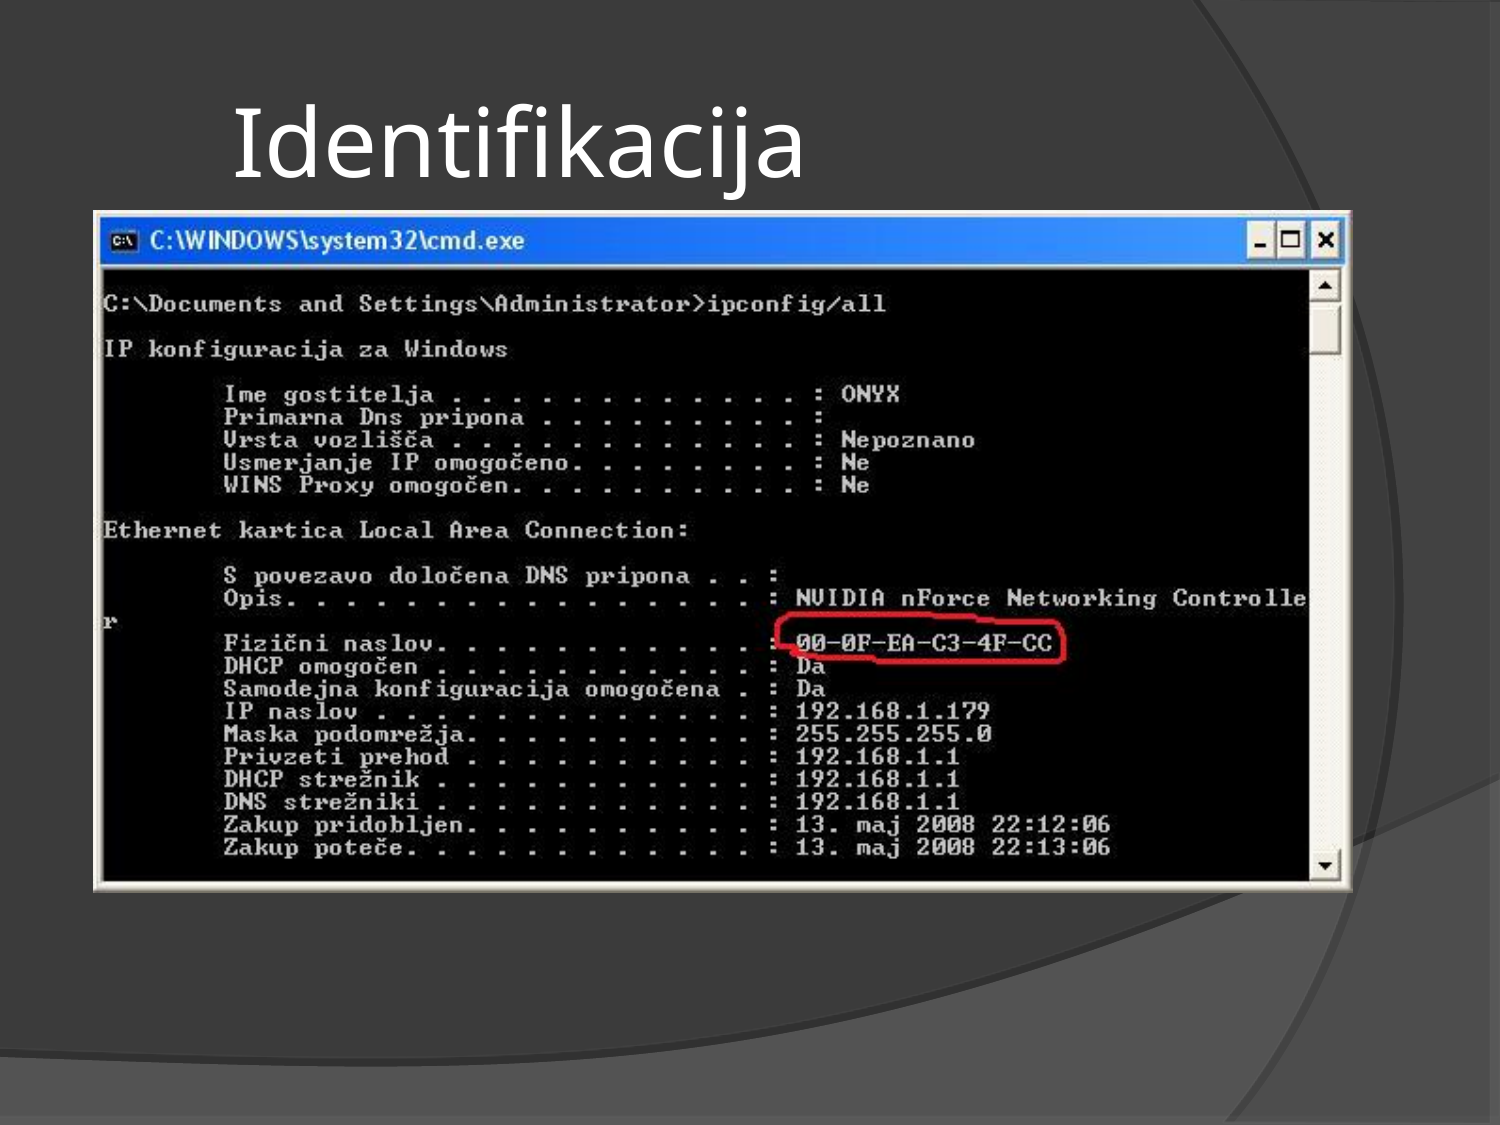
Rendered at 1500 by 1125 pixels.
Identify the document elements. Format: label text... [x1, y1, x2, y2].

list Kartica pretvori podatke in obvesti preostali del mreže na svoj Mac naslov, tako da se lahko poveže z drugih omrežnimi karticami MAC naslov: Opredeljen glede na IEEE (Institut za inženirje elektrotehnike in elektronike), ki dodeljuje naslove za vse izdelovalce omrežnih kartic MAC naslov je vpisan v kartice "čipe” in kot posledica sledi, da vsaka kartica ima edinstven naslov MAC v omrežju. [75, 262, 1300, 1005]
picture [93, 210, 1353, 893]
title Identifikacija [75, 45, 1300, 233]
